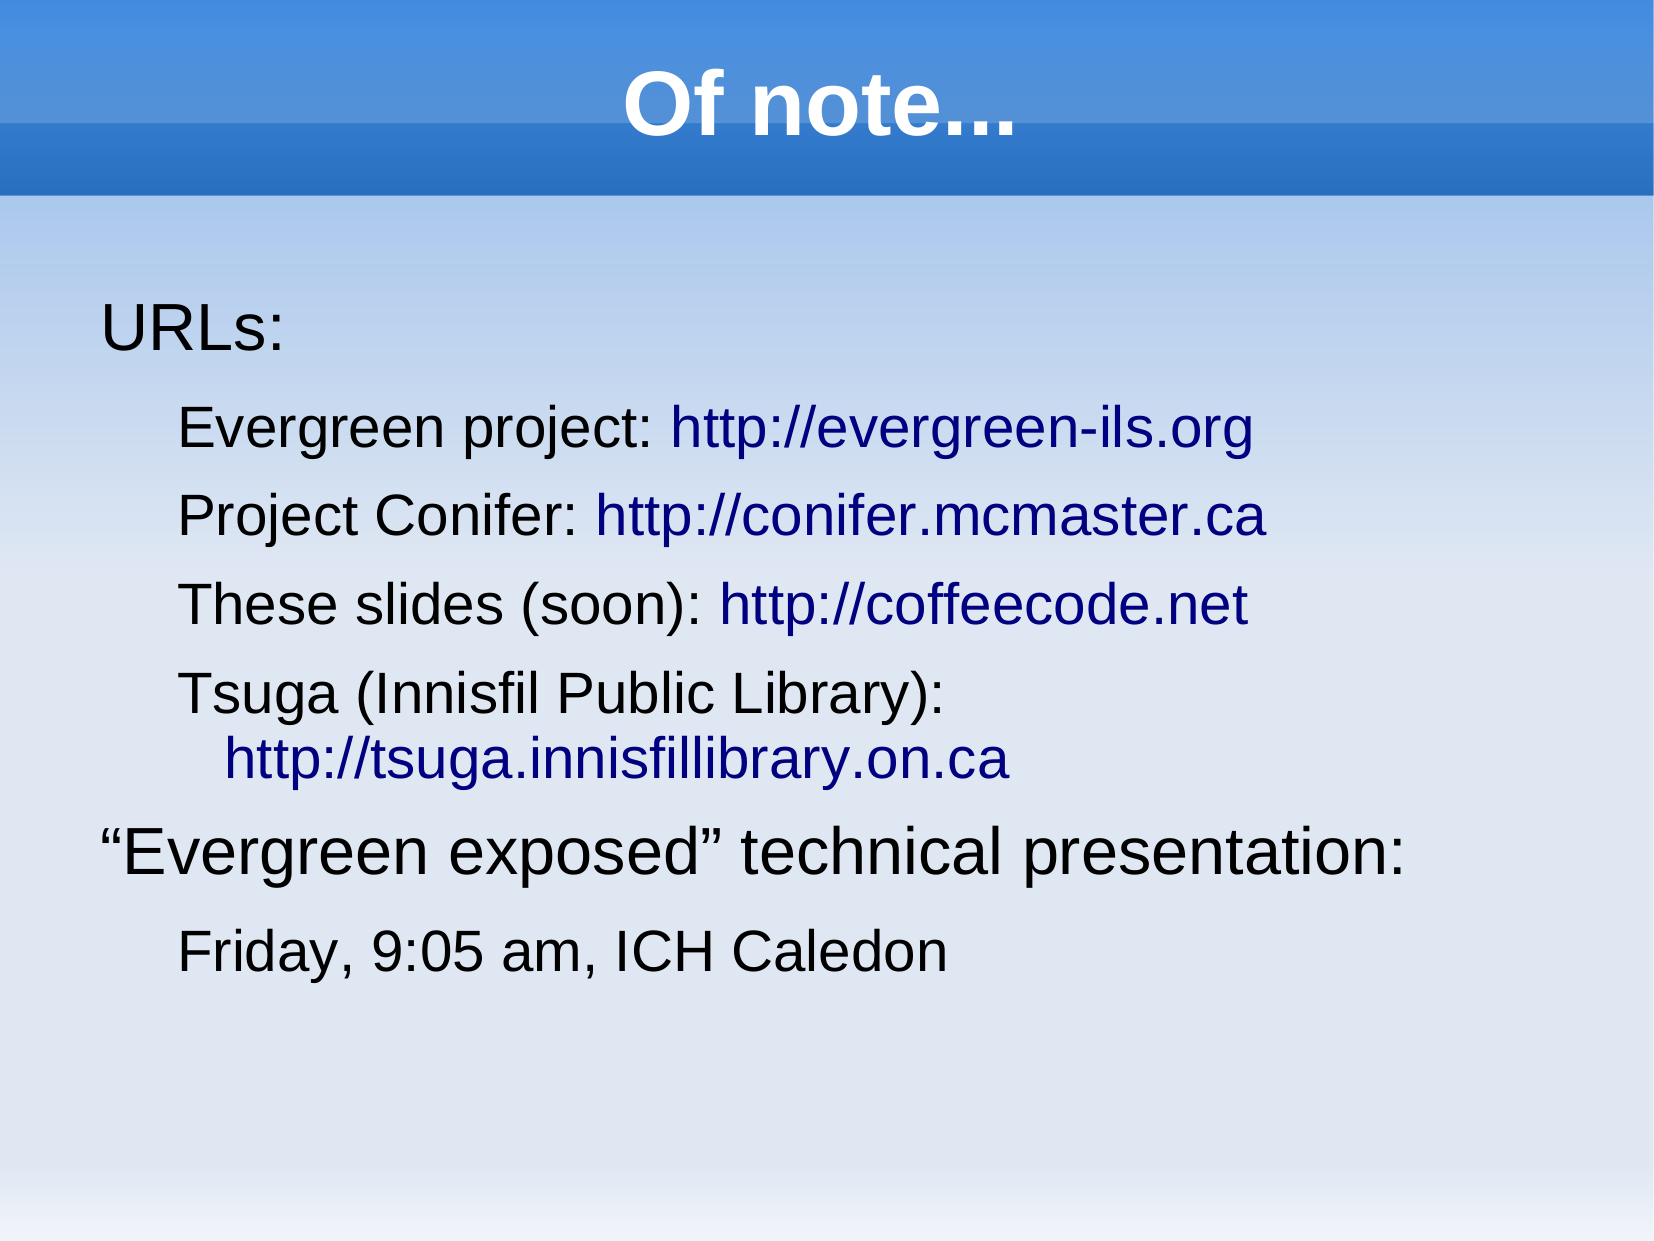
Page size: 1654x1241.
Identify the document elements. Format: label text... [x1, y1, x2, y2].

picture [0, 0, 1654, 1241]
title Of note... [76, 0, 1565, 208]
list URLs: Evergreen project: http://evergreen-ils.org Project Conifer: http://conifer.mcmaster.ca These slides (soon): http://coffeecode.net Tsuga (Innisfil Public Library): http://tsuga.innisfillibrary.on.ca “Evergreen exposed” technical presentation: Friday, 9:05 am, ICH Caledon [82, 290, 1571, 1094]
